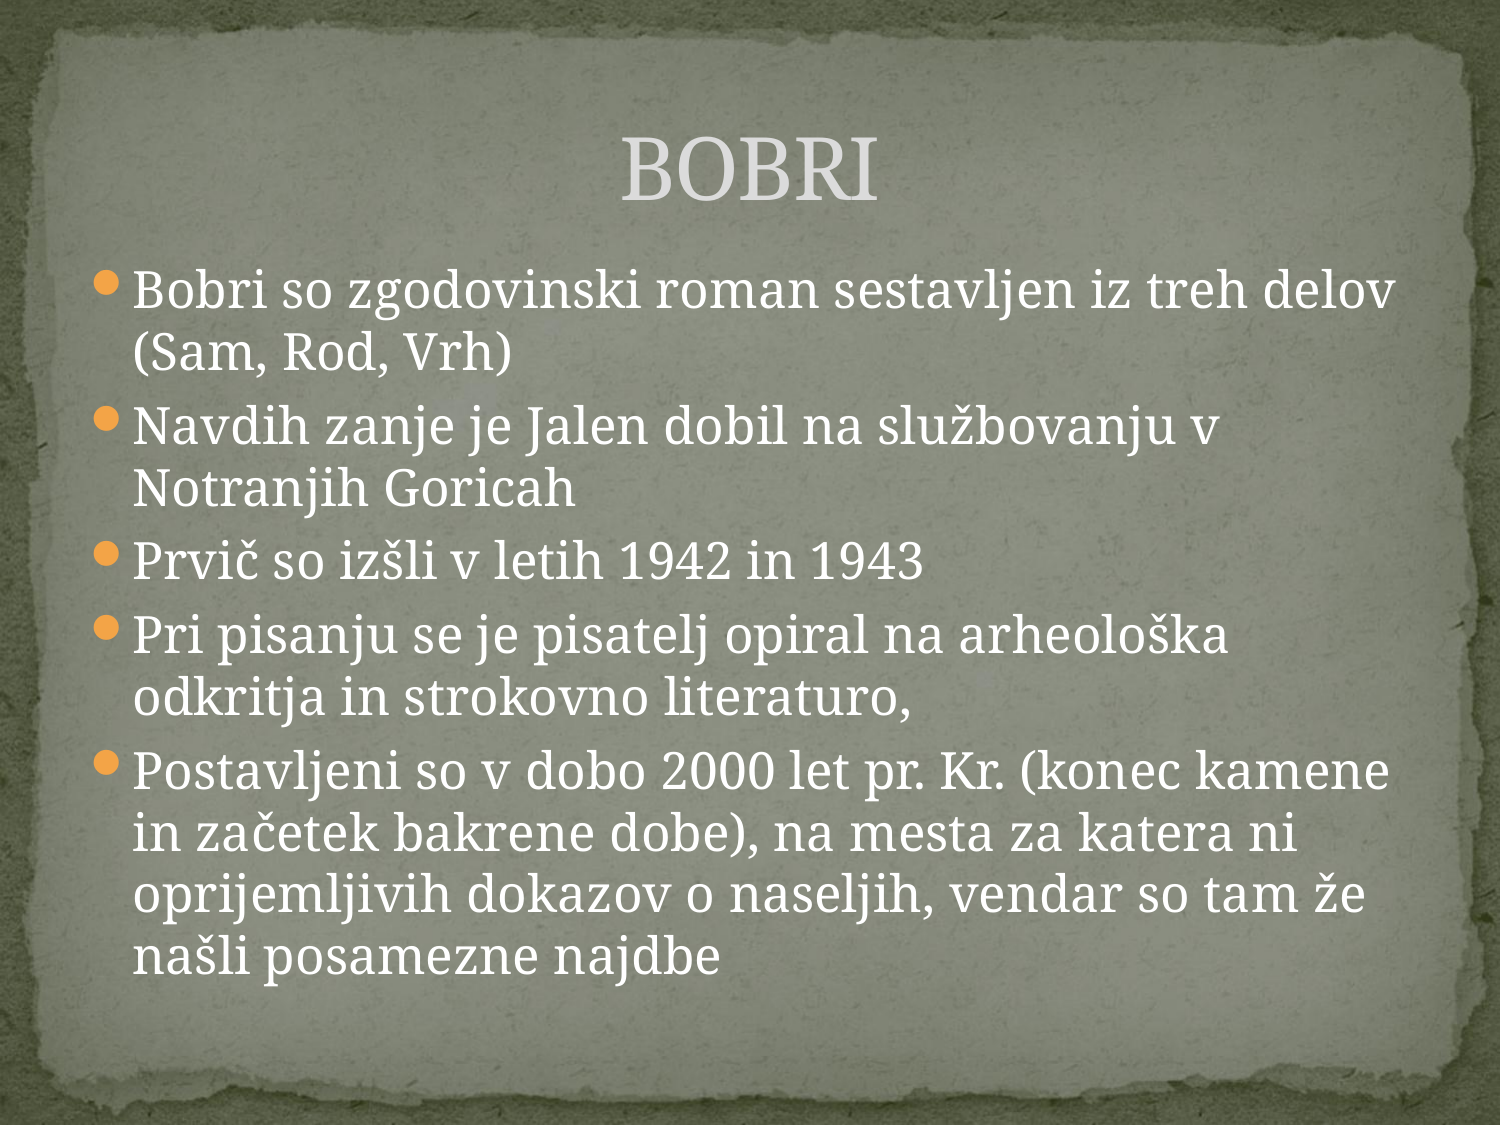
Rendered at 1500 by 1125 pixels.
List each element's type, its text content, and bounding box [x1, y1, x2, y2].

title BOBRI [75, 24, 1425, 225]
list Bobri so zgodovinski roman sestavljen iz treh delov (Sam, Rod, Vrh) Navdih zanje je Jalen dobil na službovanju v Notranjih Goricah Prvič so izšli v letih 1942 in 1943 Pri pisanju se je pisatelj opiral na arheološka odkritja in strokovno literaturo, Postavljeni so v dobo 2000 let pr. Kr. (konec kamene in začetek bakrene dobe), na mesta za katera ni oprijemljivih dokazov o naseljih, vendar so tam že našli posamezne najdbe [75, 249, 1425, 1000]
picture [0, 0, 1500, 1125]
